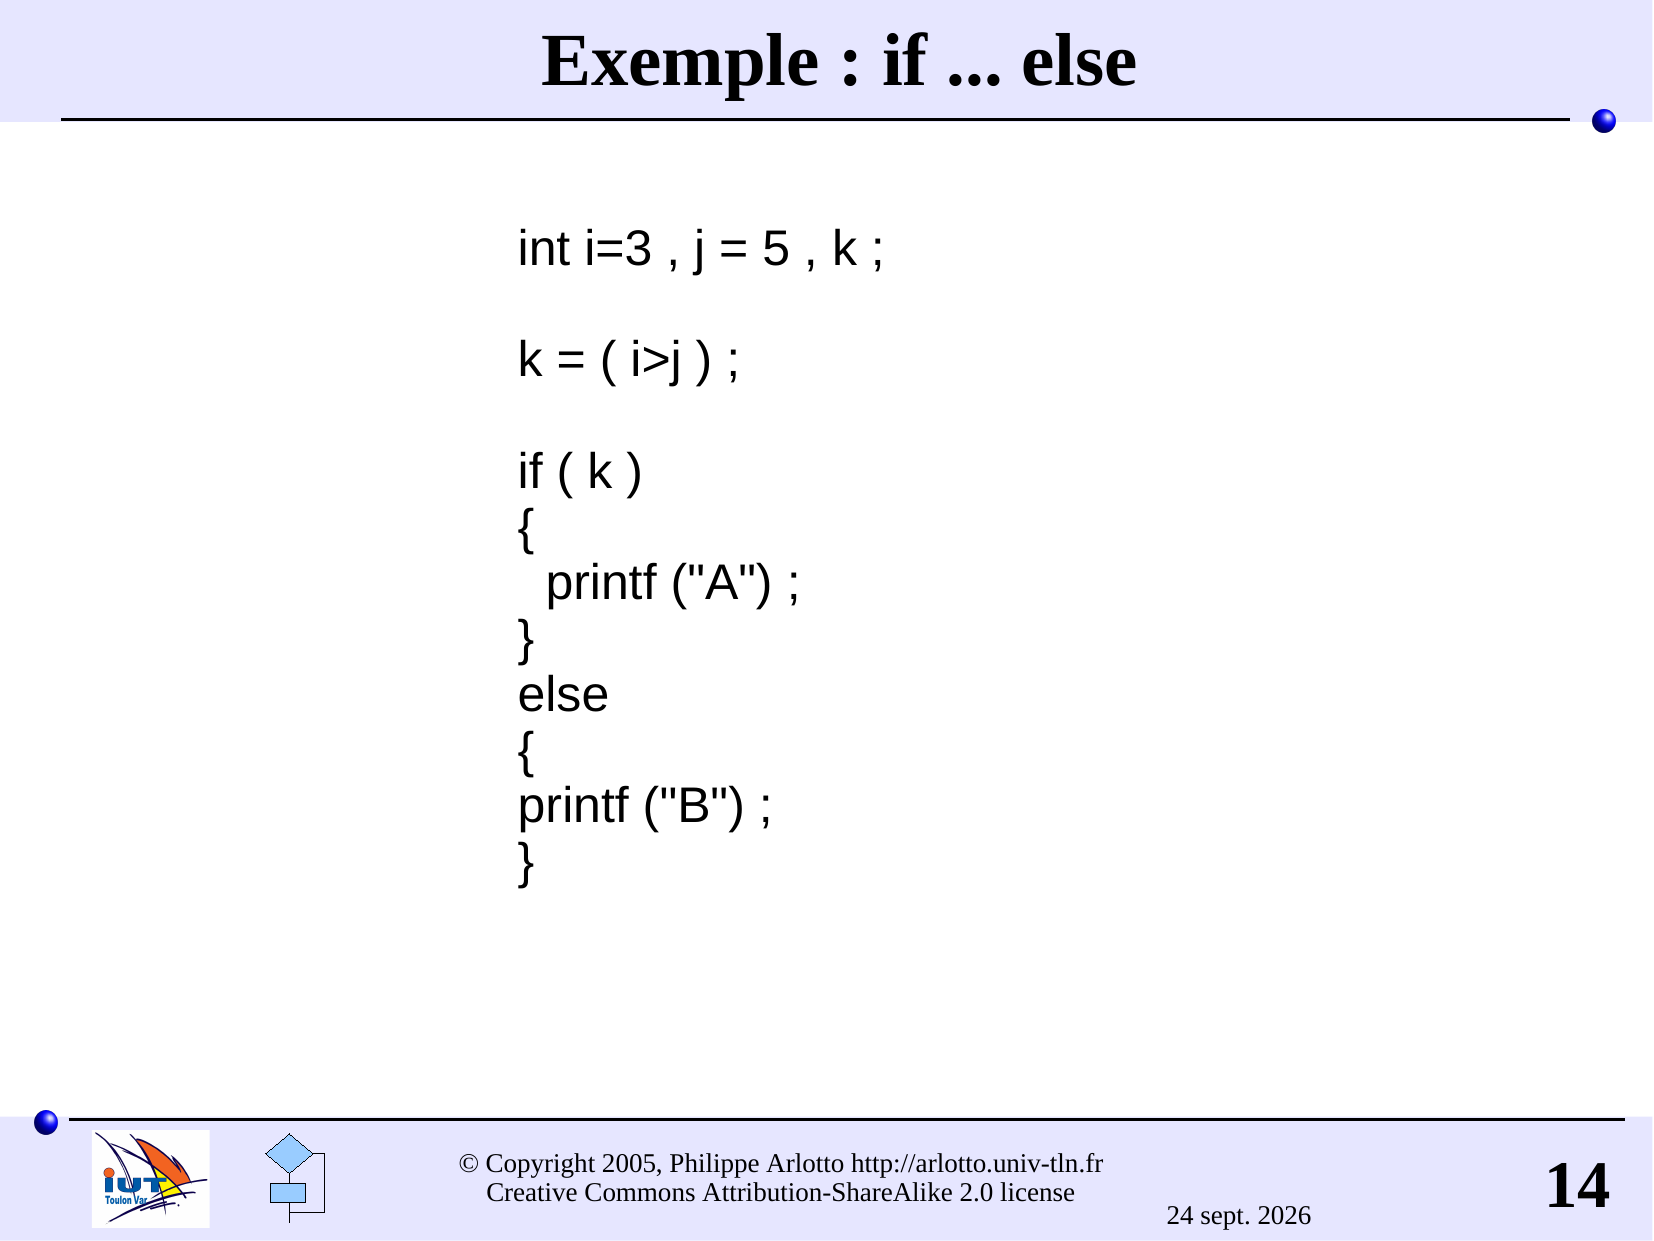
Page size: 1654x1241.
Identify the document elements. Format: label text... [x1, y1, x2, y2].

title Exemple : if ... else [95, 11, 1585, 110]
text_box int i=3 , j = 5 , k ; k = ( i>j ) ; if ( k ) { printf ("A") ; } else { printf ("B") ; } [517, 220, 886, 945]
